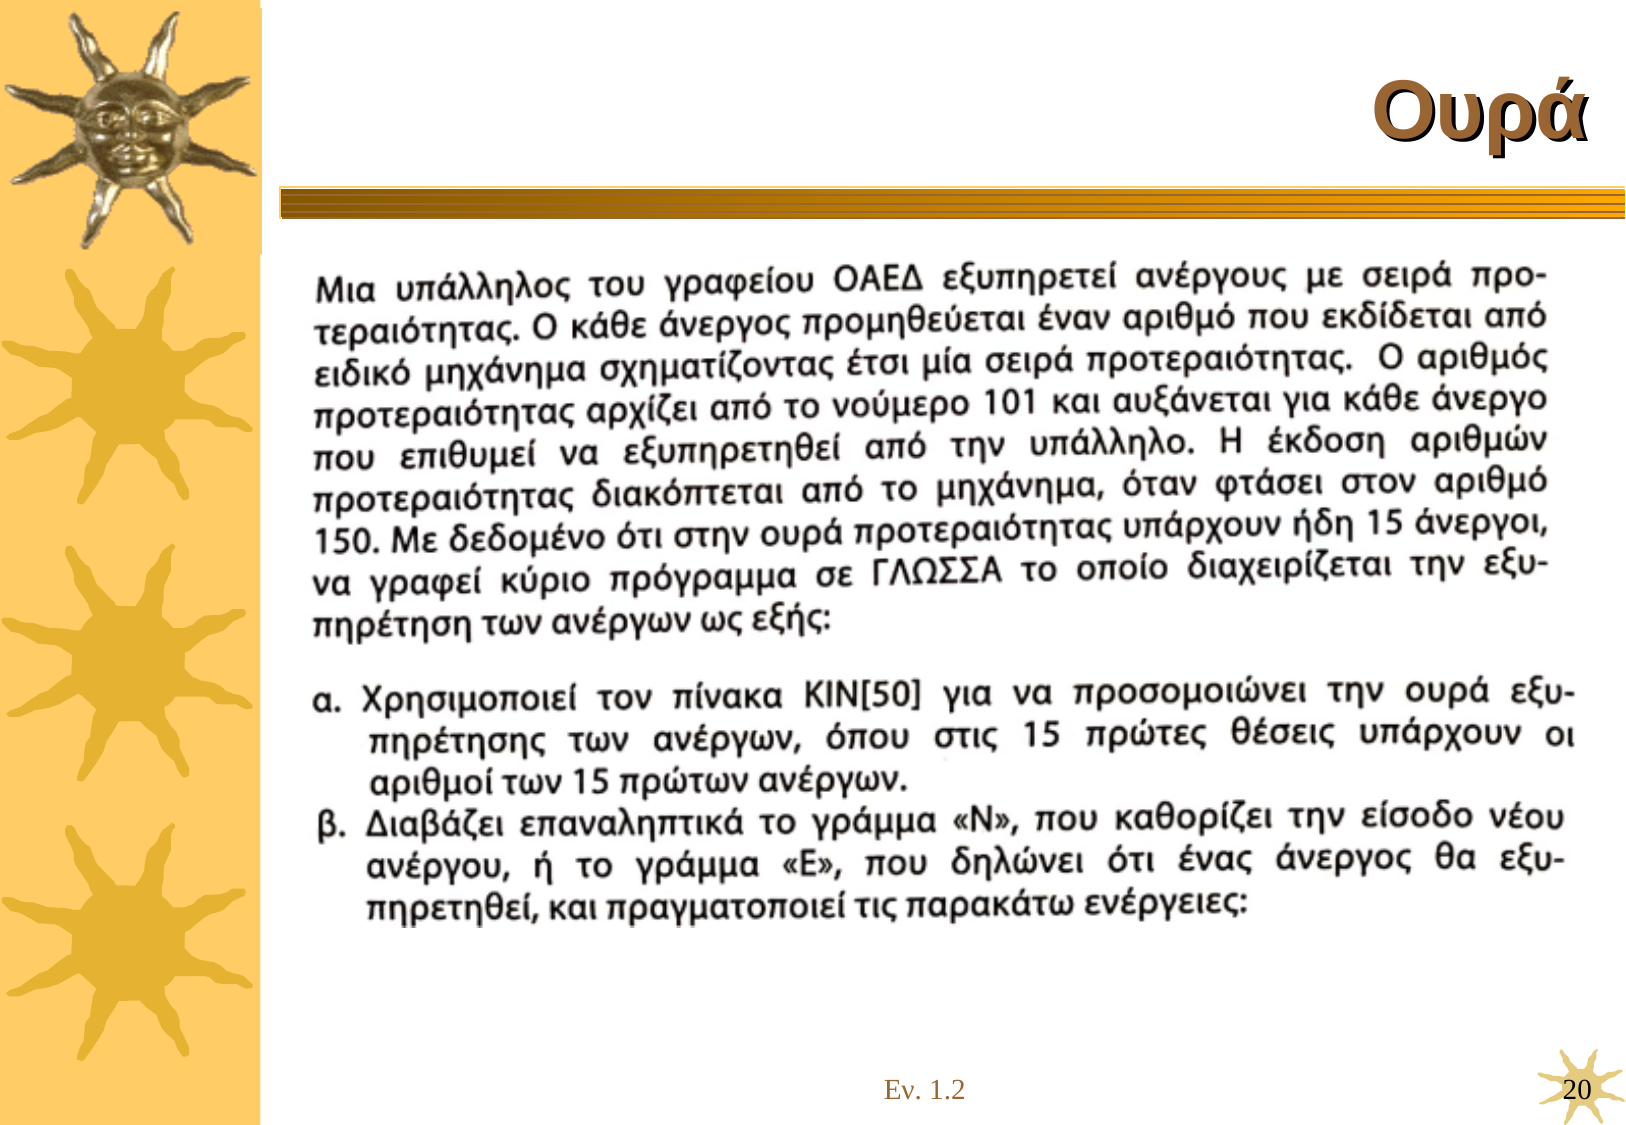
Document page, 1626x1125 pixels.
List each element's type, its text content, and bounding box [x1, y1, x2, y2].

picture [296, 259, 1565, 649]
text_box Ουρά [0, 0, 1625, 163]
picture [1, 163, 262, 254]
picture [293, 666, 1595, 928]
